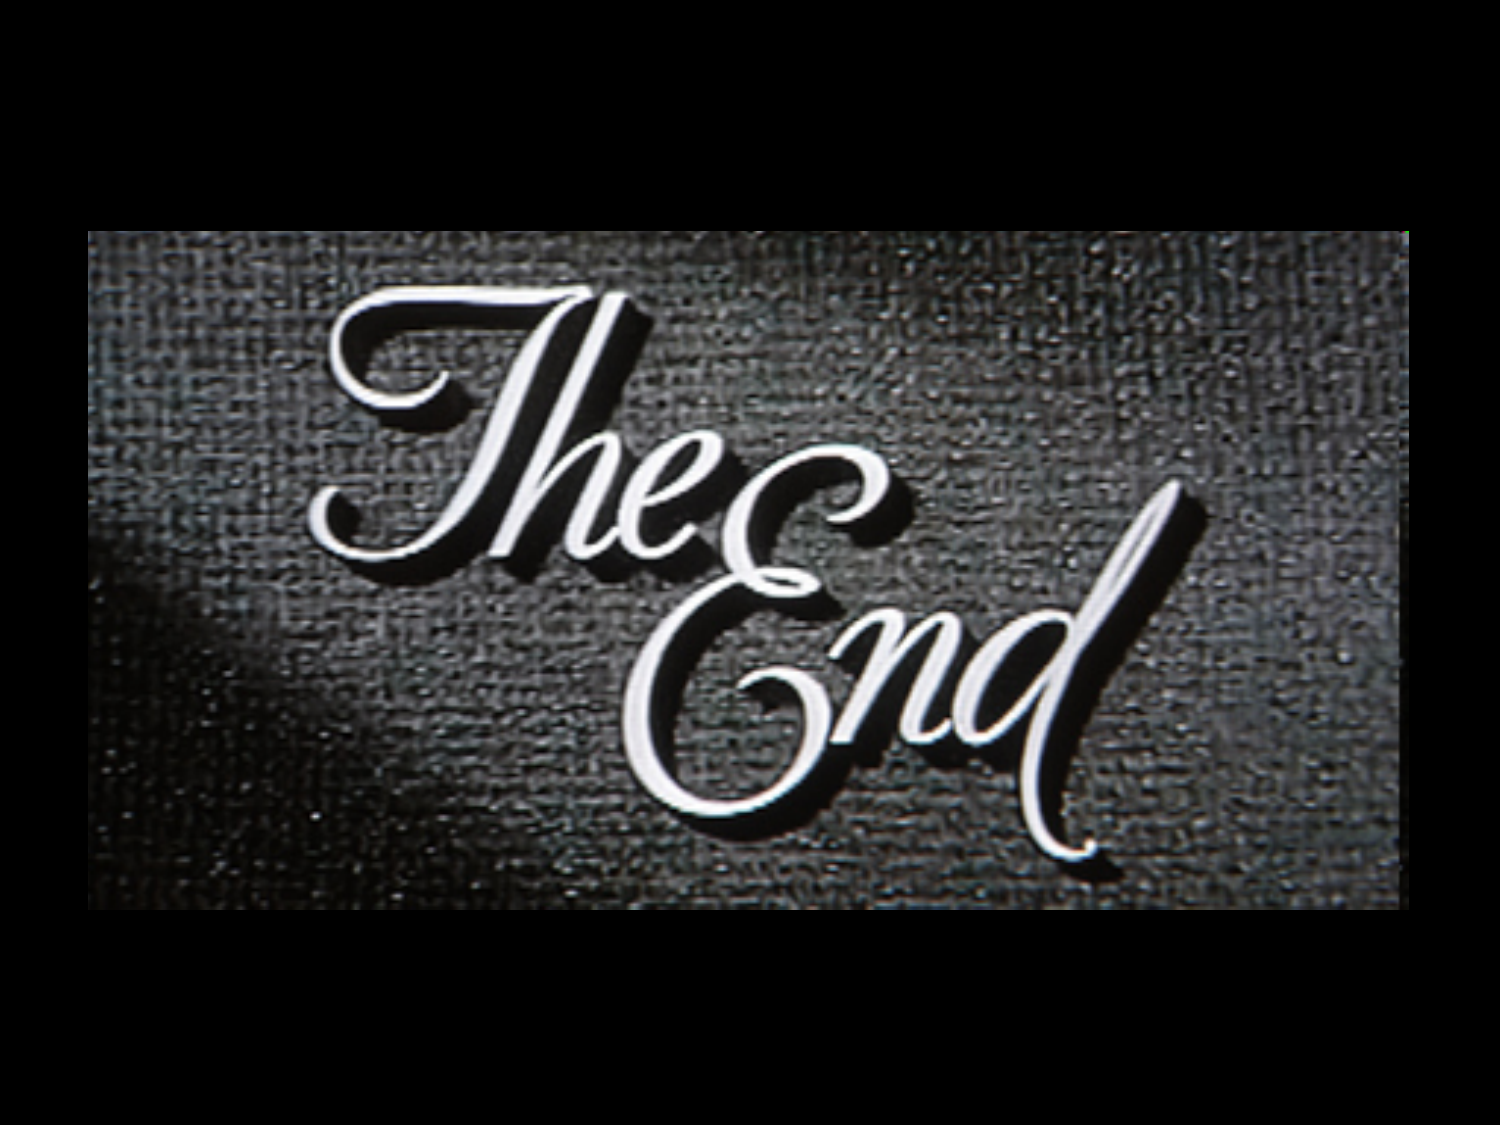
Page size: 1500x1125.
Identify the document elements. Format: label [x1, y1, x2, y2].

picture [88, 231, 1409, 910]
